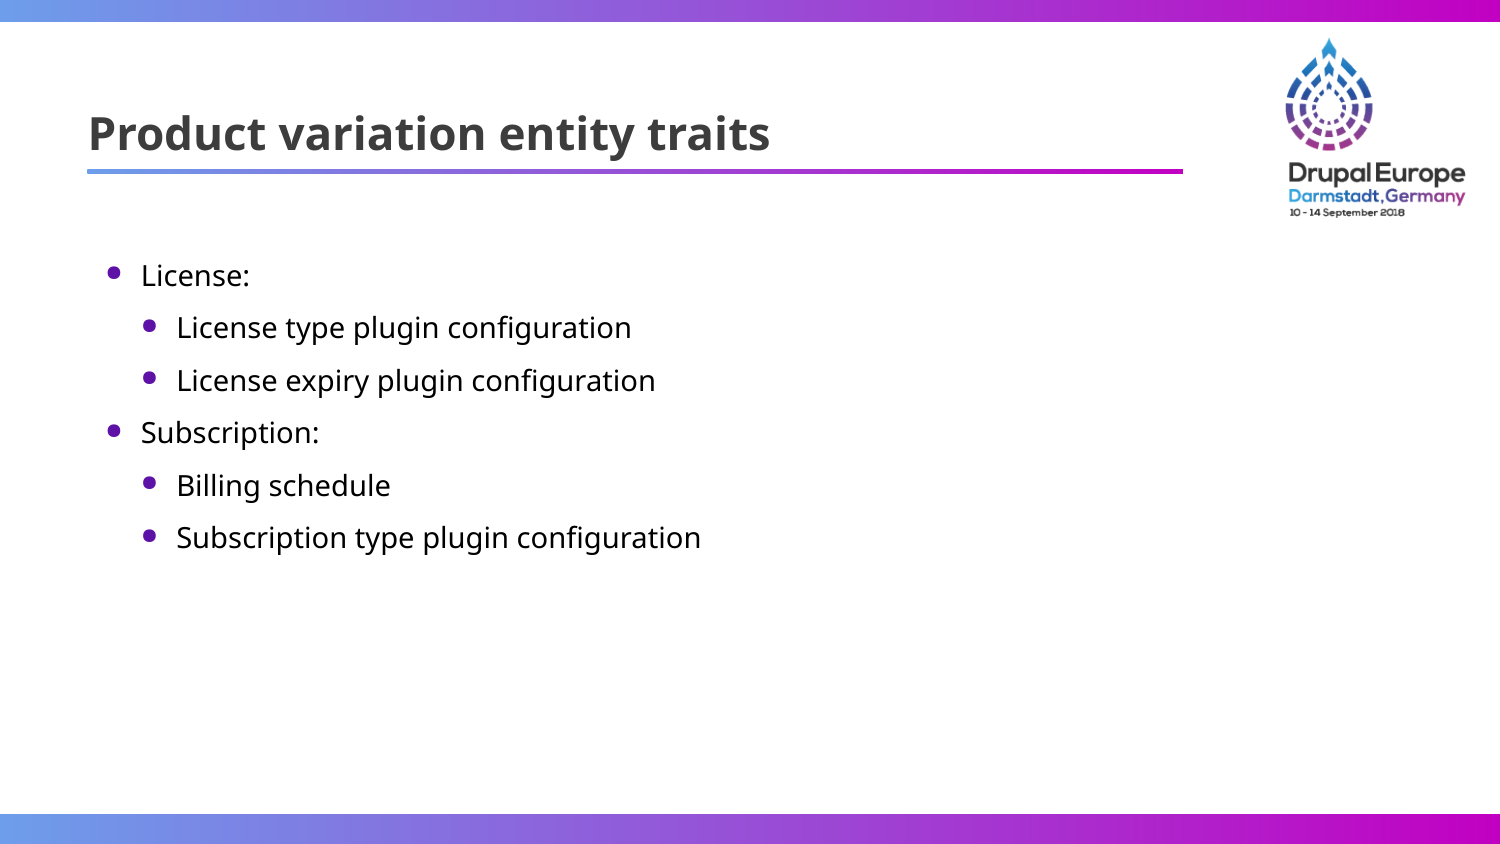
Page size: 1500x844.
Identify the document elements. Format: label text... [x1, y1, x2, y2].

text_box [964, 169, 1183, 174]
text_box Product variation entity traits [72, 89, 964, 176]
text_box [0, 0, 1500, 22]
text_box License: License type plugin configuration License expiry plugin configuration Subscription: Billing schedule Subscription type plugin configuration [90, 224, 1185, 682]
picture [1285, 37, 1466, 219]
text_box [0, 814, 1500, 844]
